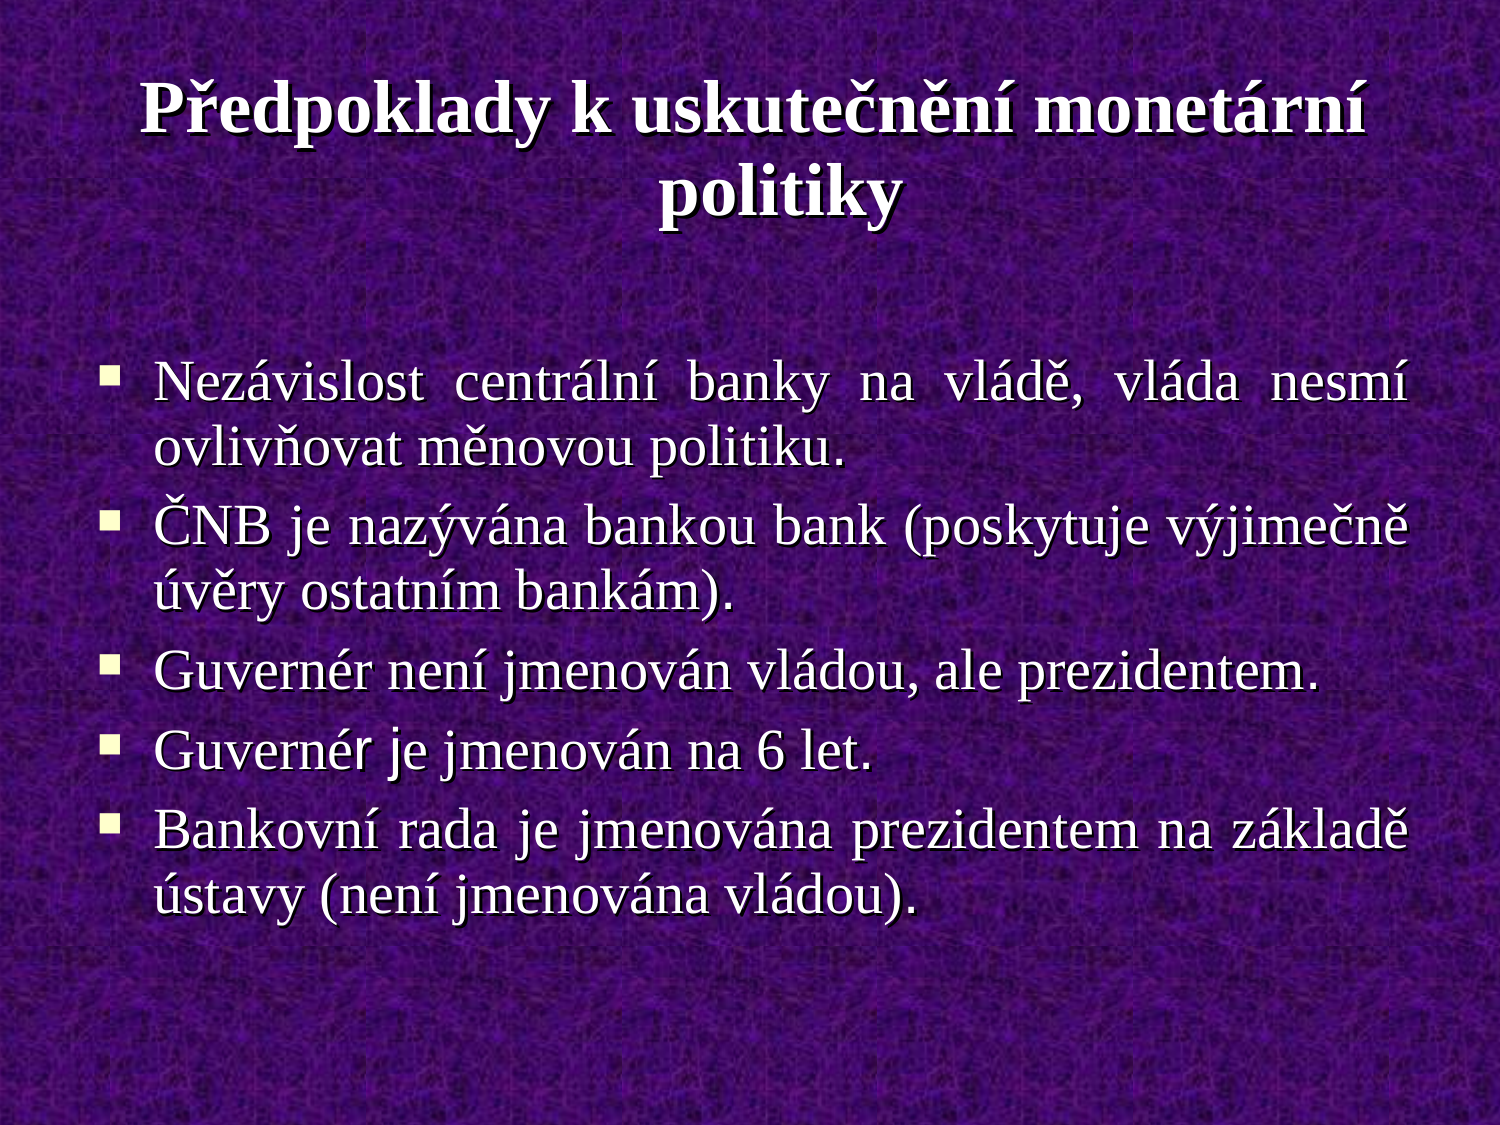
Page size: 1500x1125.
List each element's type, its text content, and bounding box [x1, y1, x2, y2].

picture [0, 0, 1500, 1125]
list Předpoklady k uskutečnění monetární politiky Nezávislost centrální banky na vládě, vláda nesmí ovlivňovat měnovou politiku. ČNB je nazývána bankou bank (poskytuje výjimečně úvěry ostatním bankám). Guvernér není jmenován vládou, ale prezidentem. Guvernér je jmenován na 6 let. Bankovní rada je jmenována prezidentem na základě ústavy (není jmenována vládou). [81, 58, 1425, 1080]
